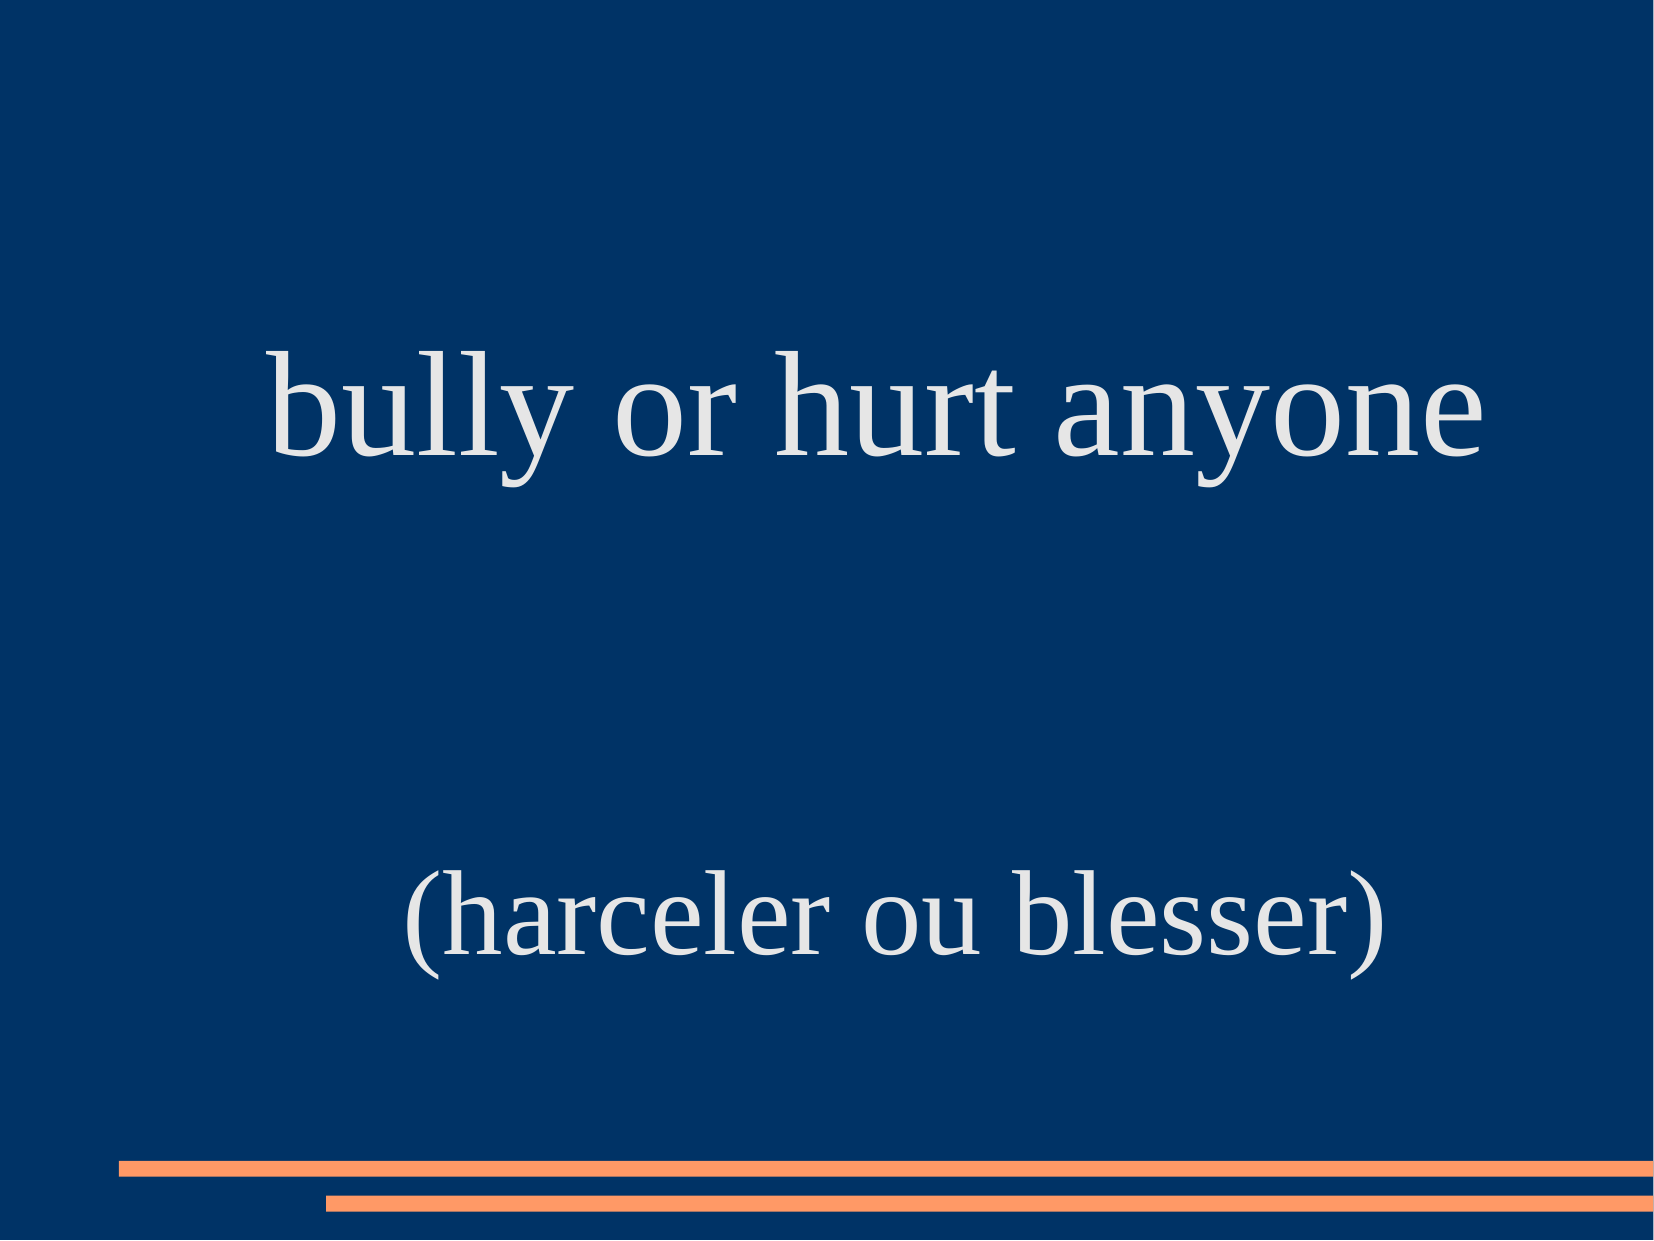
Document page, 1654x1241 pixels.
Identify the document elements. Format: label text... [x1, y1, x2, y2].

list bully or hurt anyone (harceler ou blesser) [121, 322, 1561, 1132]
